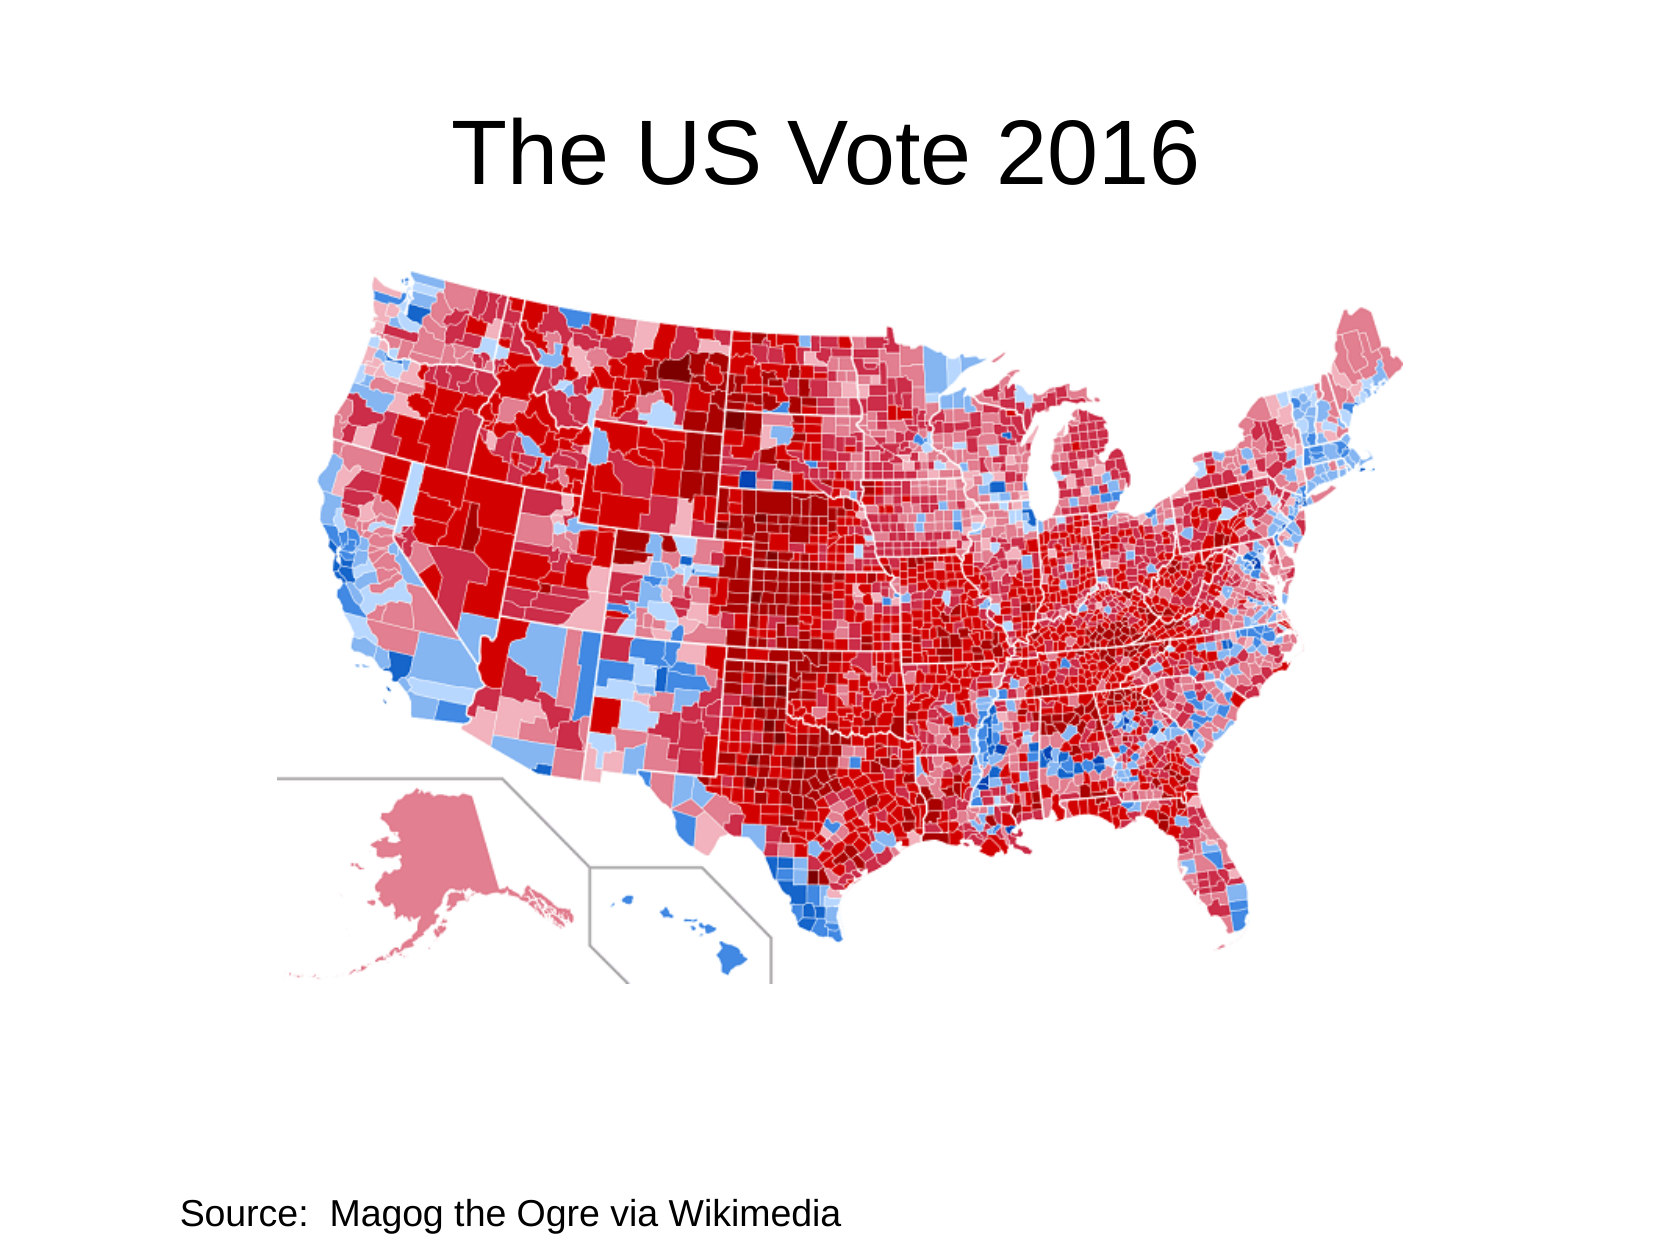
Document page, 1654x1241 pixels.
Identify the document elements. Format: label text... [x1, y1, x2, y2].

text_box Source: Magog the Ogre via Wikimedia [165, 1185, 857, 1241]
title The US Vote 2016 [82, 49, 1571, 257]
picture [277, 270, 1403, 984]
